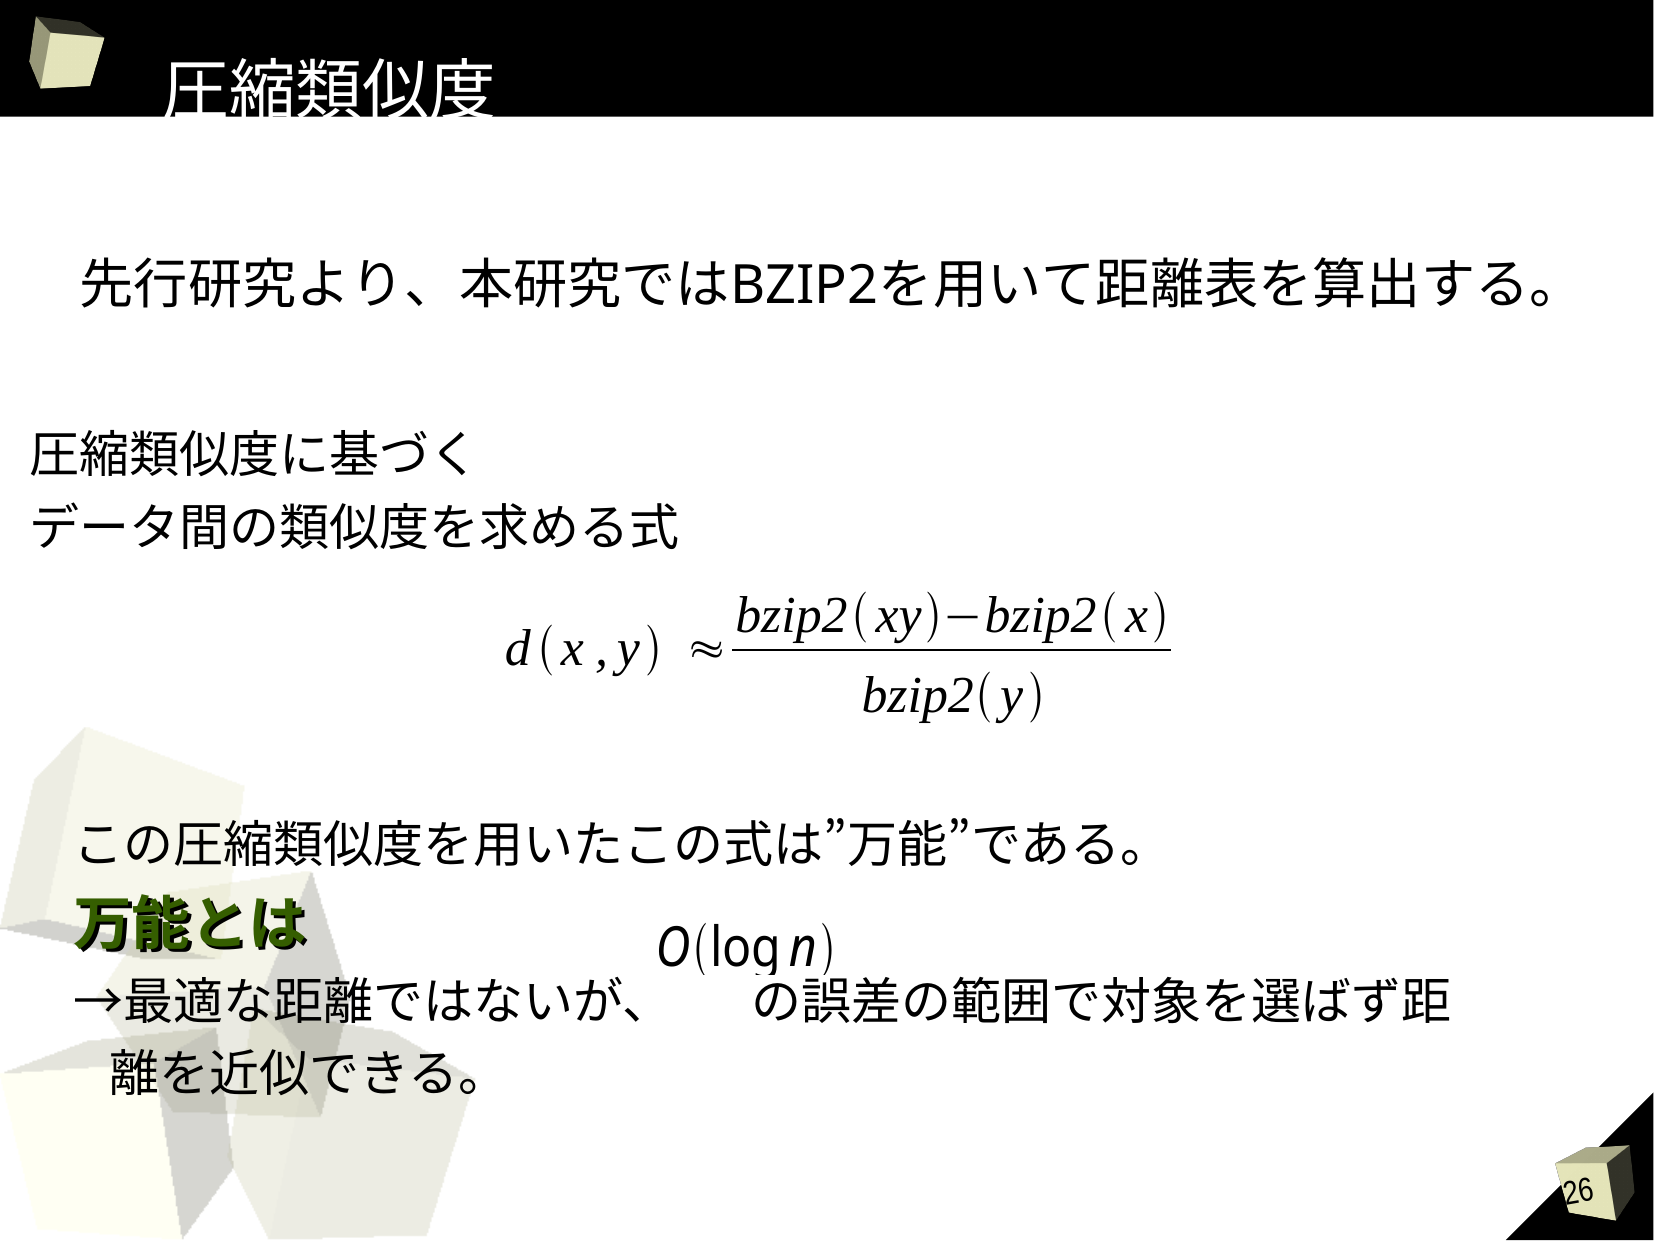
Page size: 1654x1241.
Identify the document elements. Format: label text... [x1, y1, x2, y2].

text_box 圧縮類似度 [147, 29, 975, 112]
title [355, 112, 373, 119]
picture [497, 591, 1182, 739]
title [169, 112, 242, 119]
title [436, 112, 458, 119]
title [118, 0, 1595, 119]
title [291, 112, 329, 119]
title [246, 112, 259, 119]
chart [649, 919, 848, 975]
chart [565, 558, 1099, 692]
title [328, 112, 355, 119]
title [450, 114, 484, 119]
subtitle 先行研究より、本研究ではBZIP2を用いて距離表を算出する。 [44, 177, 1595, 384]
title [377, 112, 395, 119]
picture [0, 726, 477, 1241]
title [394, 112, 423, 119]
title [424, 112, 434, 119]
text_box 圧縮類似度に基づく データ間の類似度を求める式 [29, 383, 1182, 591]
text_box この圧縮類似度を用いたこの式は”万能”である。 万能とは →最適な距離ではないが、 の誤差の範囲で対象を選ばず距離を近似できる。 [59, 797, 1477, 1182]
title [263, 112, 269, 119]
